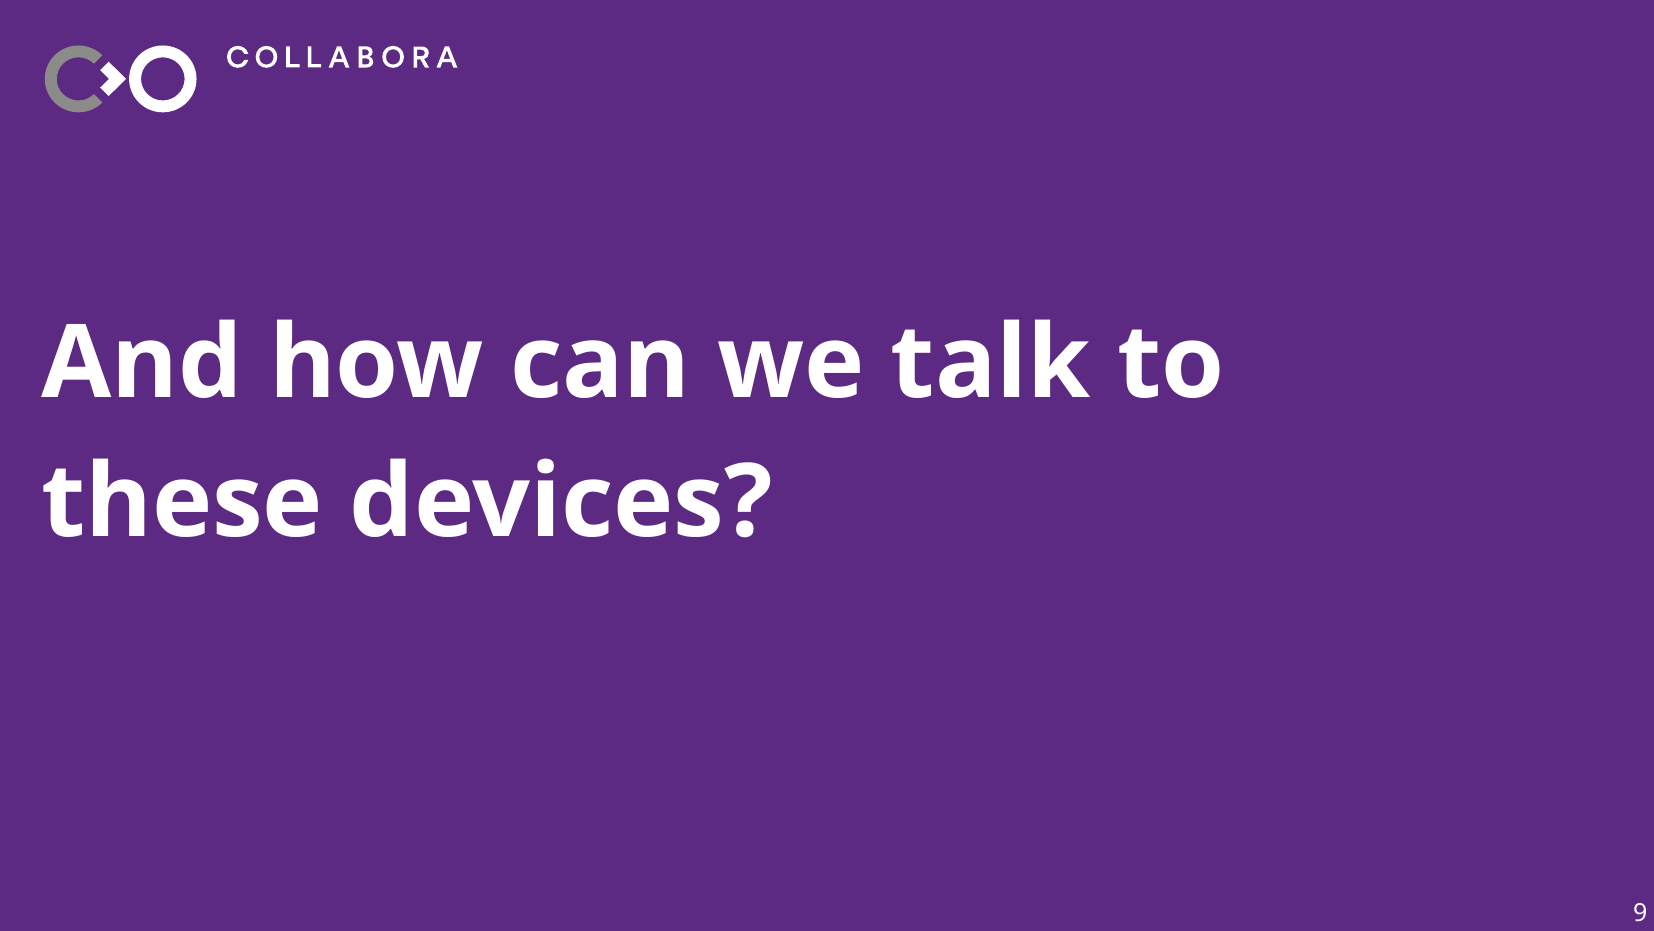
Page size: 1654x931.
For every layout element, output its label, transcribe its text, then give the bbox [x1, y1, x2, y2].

title And how can we talk to these devices? [41, 308, 1530, 547]
